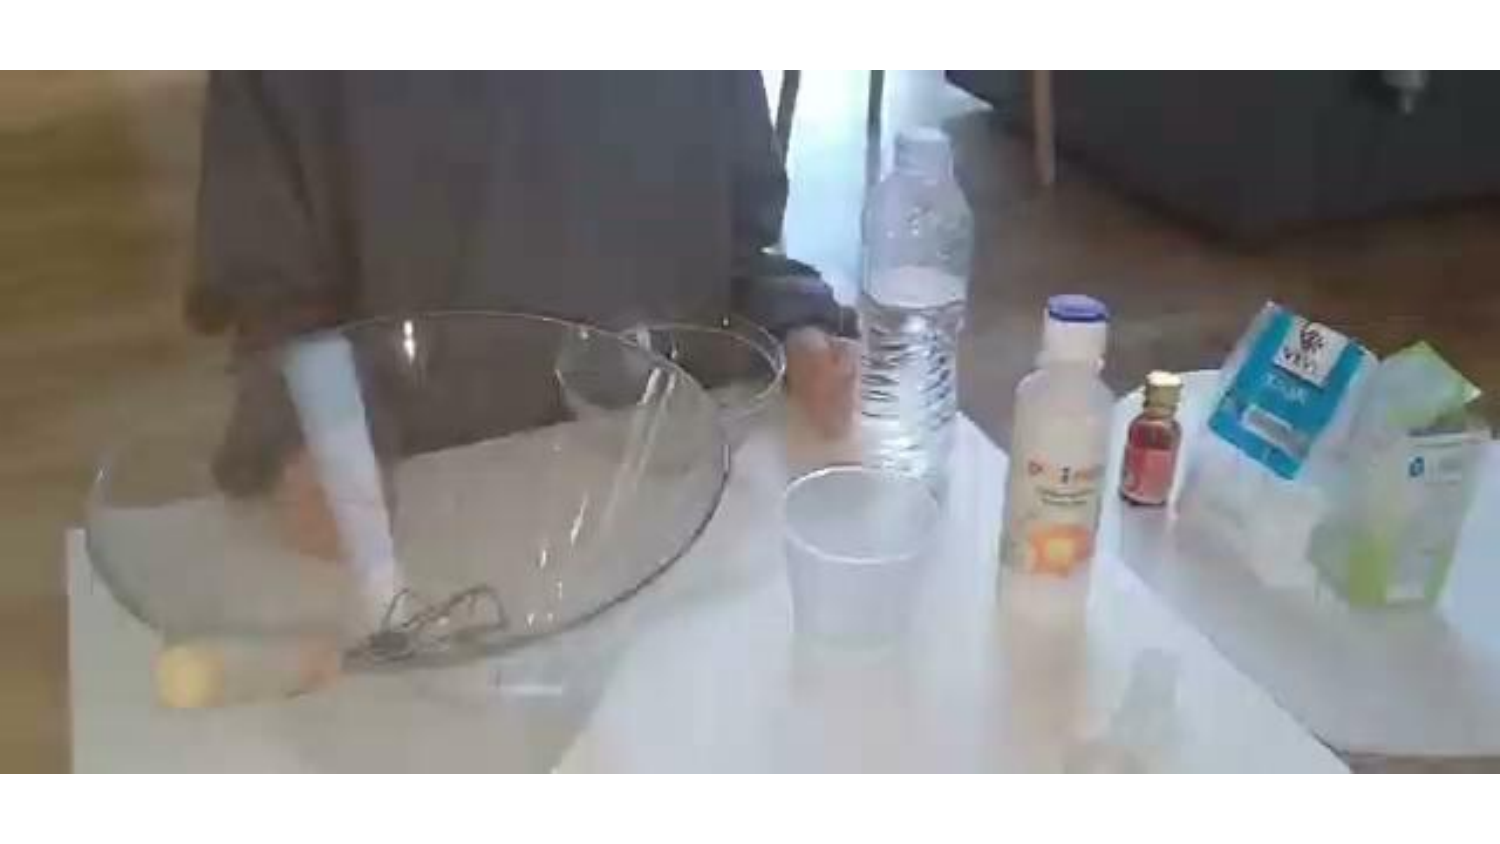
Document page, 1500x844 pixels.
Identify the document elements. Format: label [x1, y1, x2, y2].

picture [0, 70, 1500, 774]
